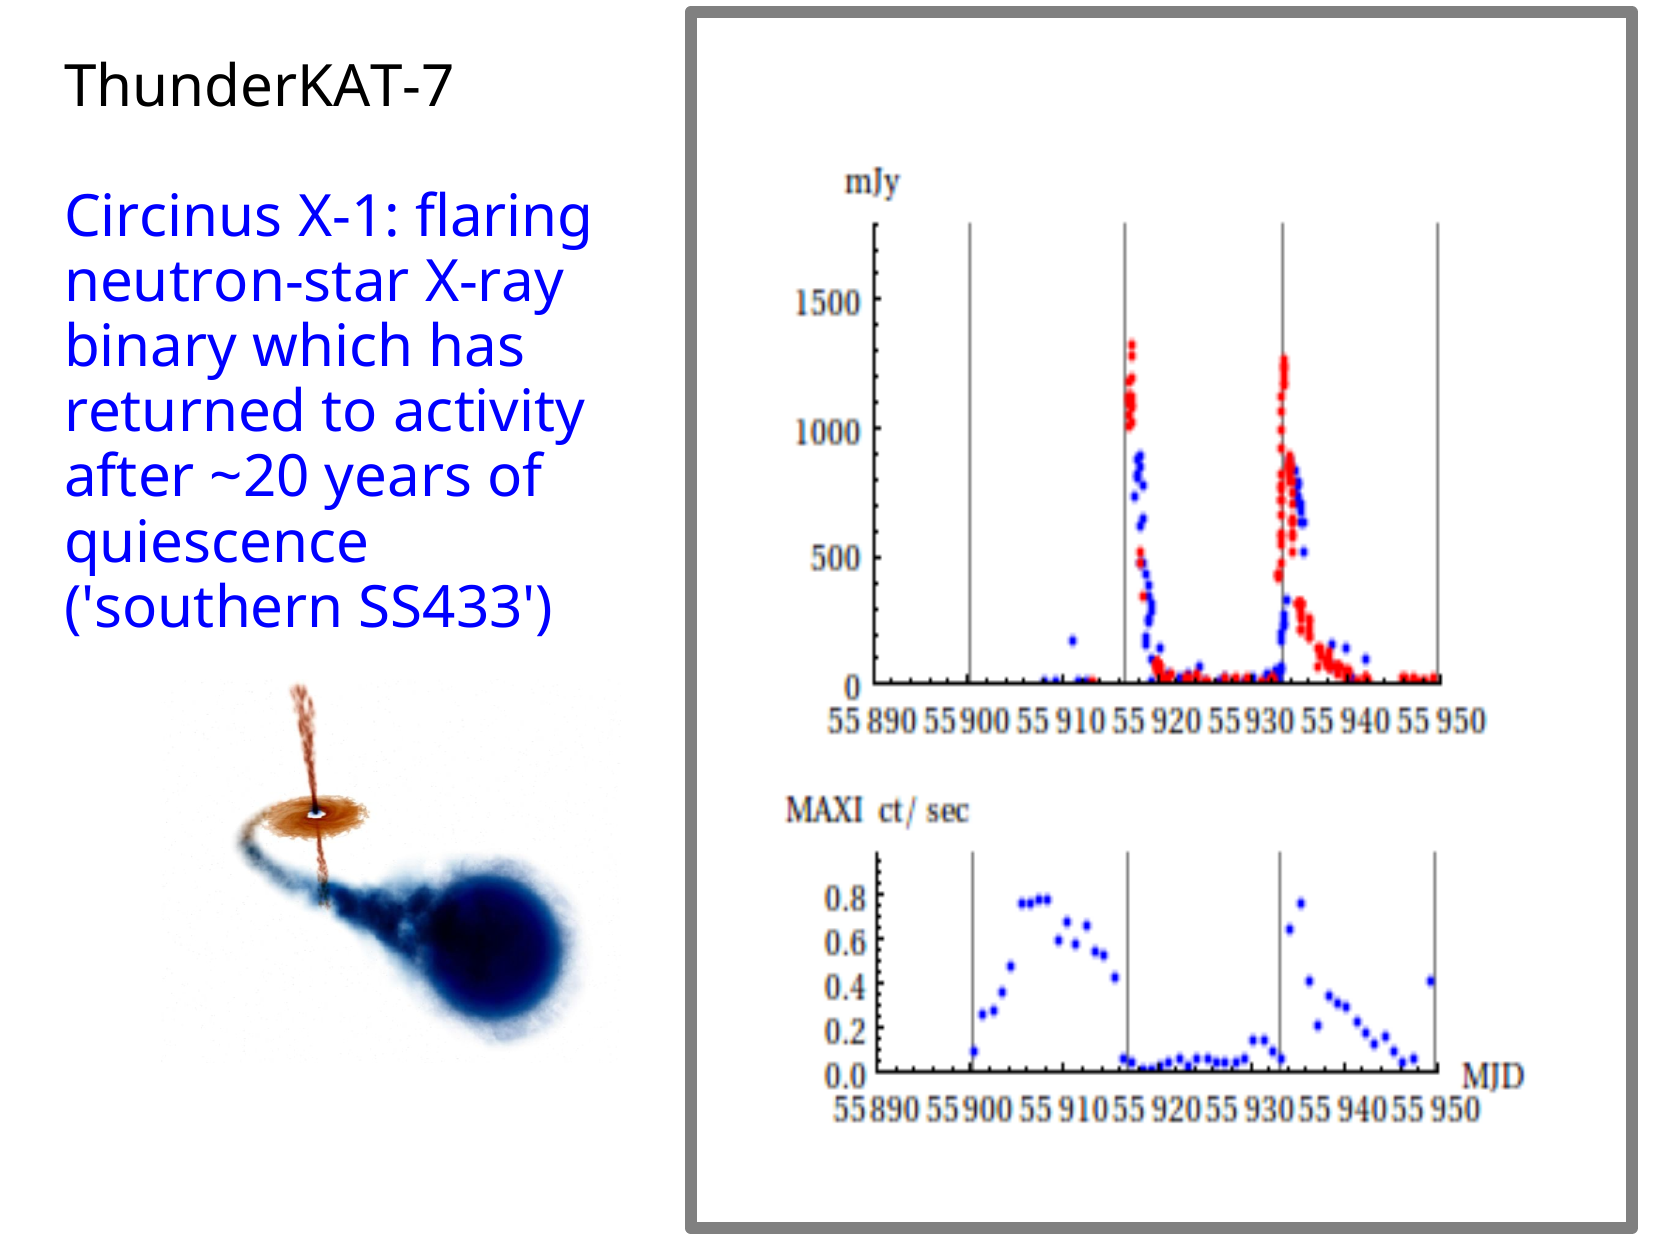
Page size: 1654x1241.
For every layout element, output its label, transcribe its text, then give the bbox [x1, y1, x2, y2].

text_box ThunderKAT-7 Circinus X-1: flaring neutron-star X-ray binary which has returned to activity after ~20 years of quiescence ('southern SS433') [49, 47, 685, 713]
picture [161, 679, 621, 1063]
picture [696, 17, 1626, 1223]
